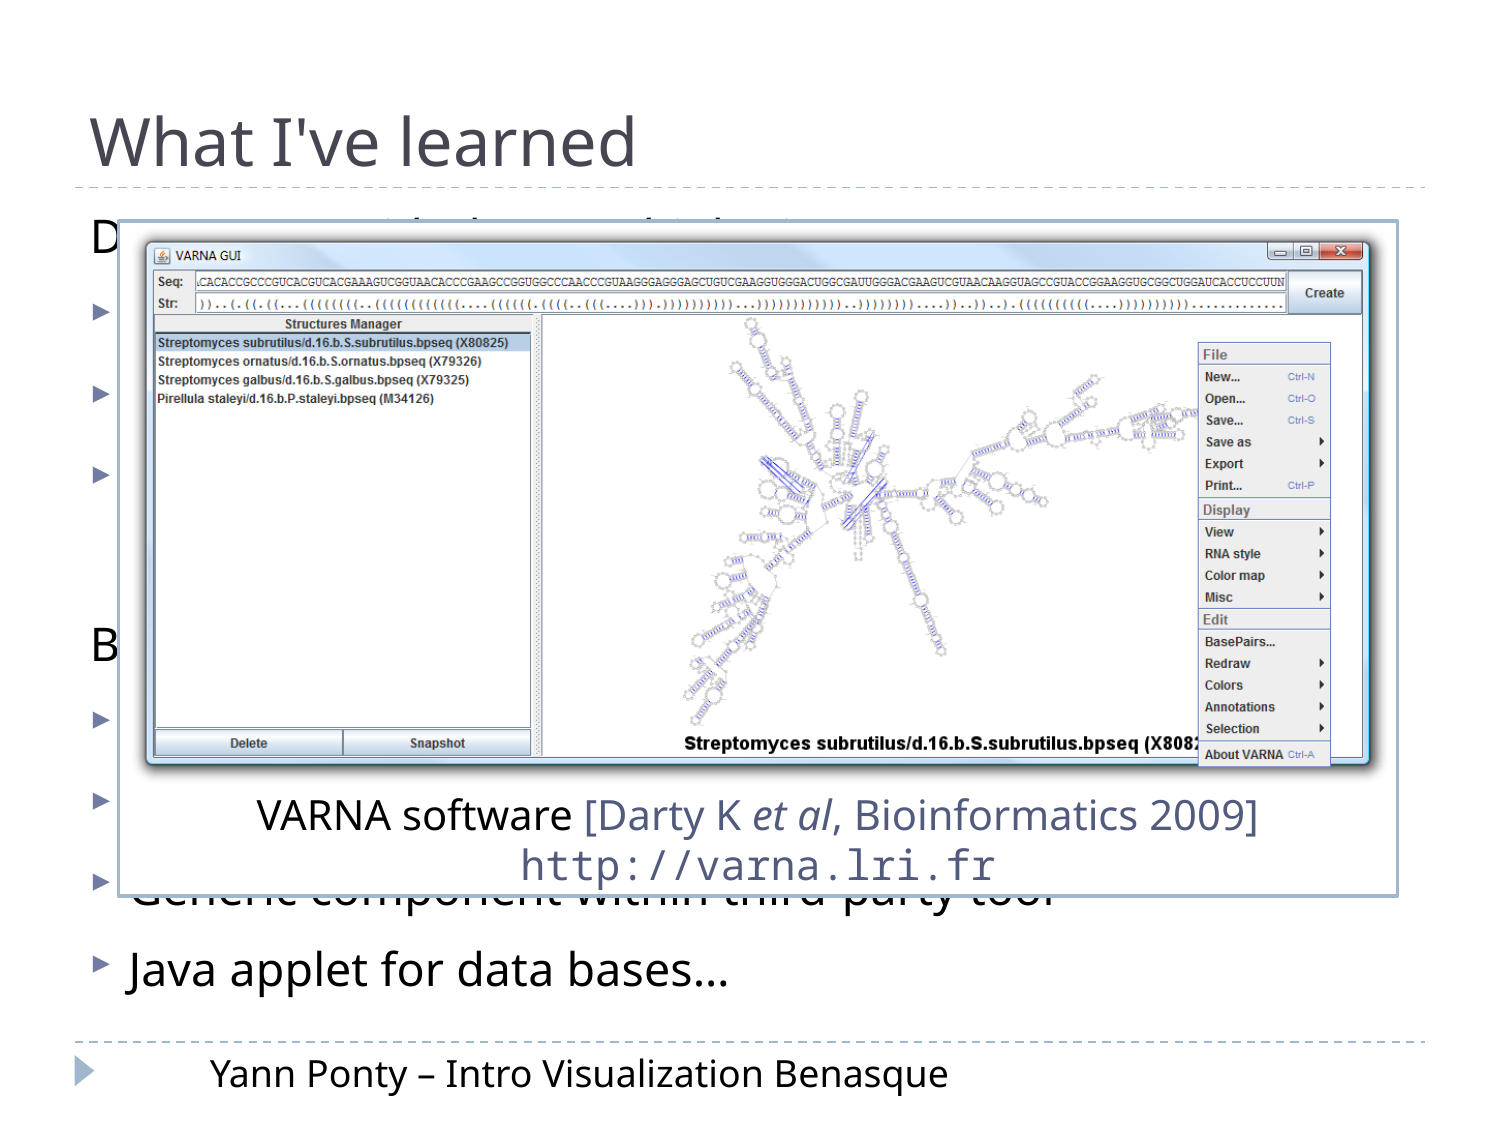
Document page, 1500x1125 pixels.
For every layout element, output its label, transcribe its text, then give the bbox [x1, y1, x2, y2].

picture [128, 225, 1391, 787]
text_box VARNA software [Darty K et al, Bioinformatics 2009] http://varna.lri.fr [118, 221, 1398, 896]
list Don’t mess with the RNA biologists: Offer as many algorithms as humanly possible Interactive editing gestures for “historical” layouts Templating mechanisms (Z. Weinberg) But indulge your inner geek: Cross-platform Open source Generic component within third-party tool Java applet for data bases… [75, 200, 1425, 1010]
title What I've learned [75, 24, 1425, 188]
